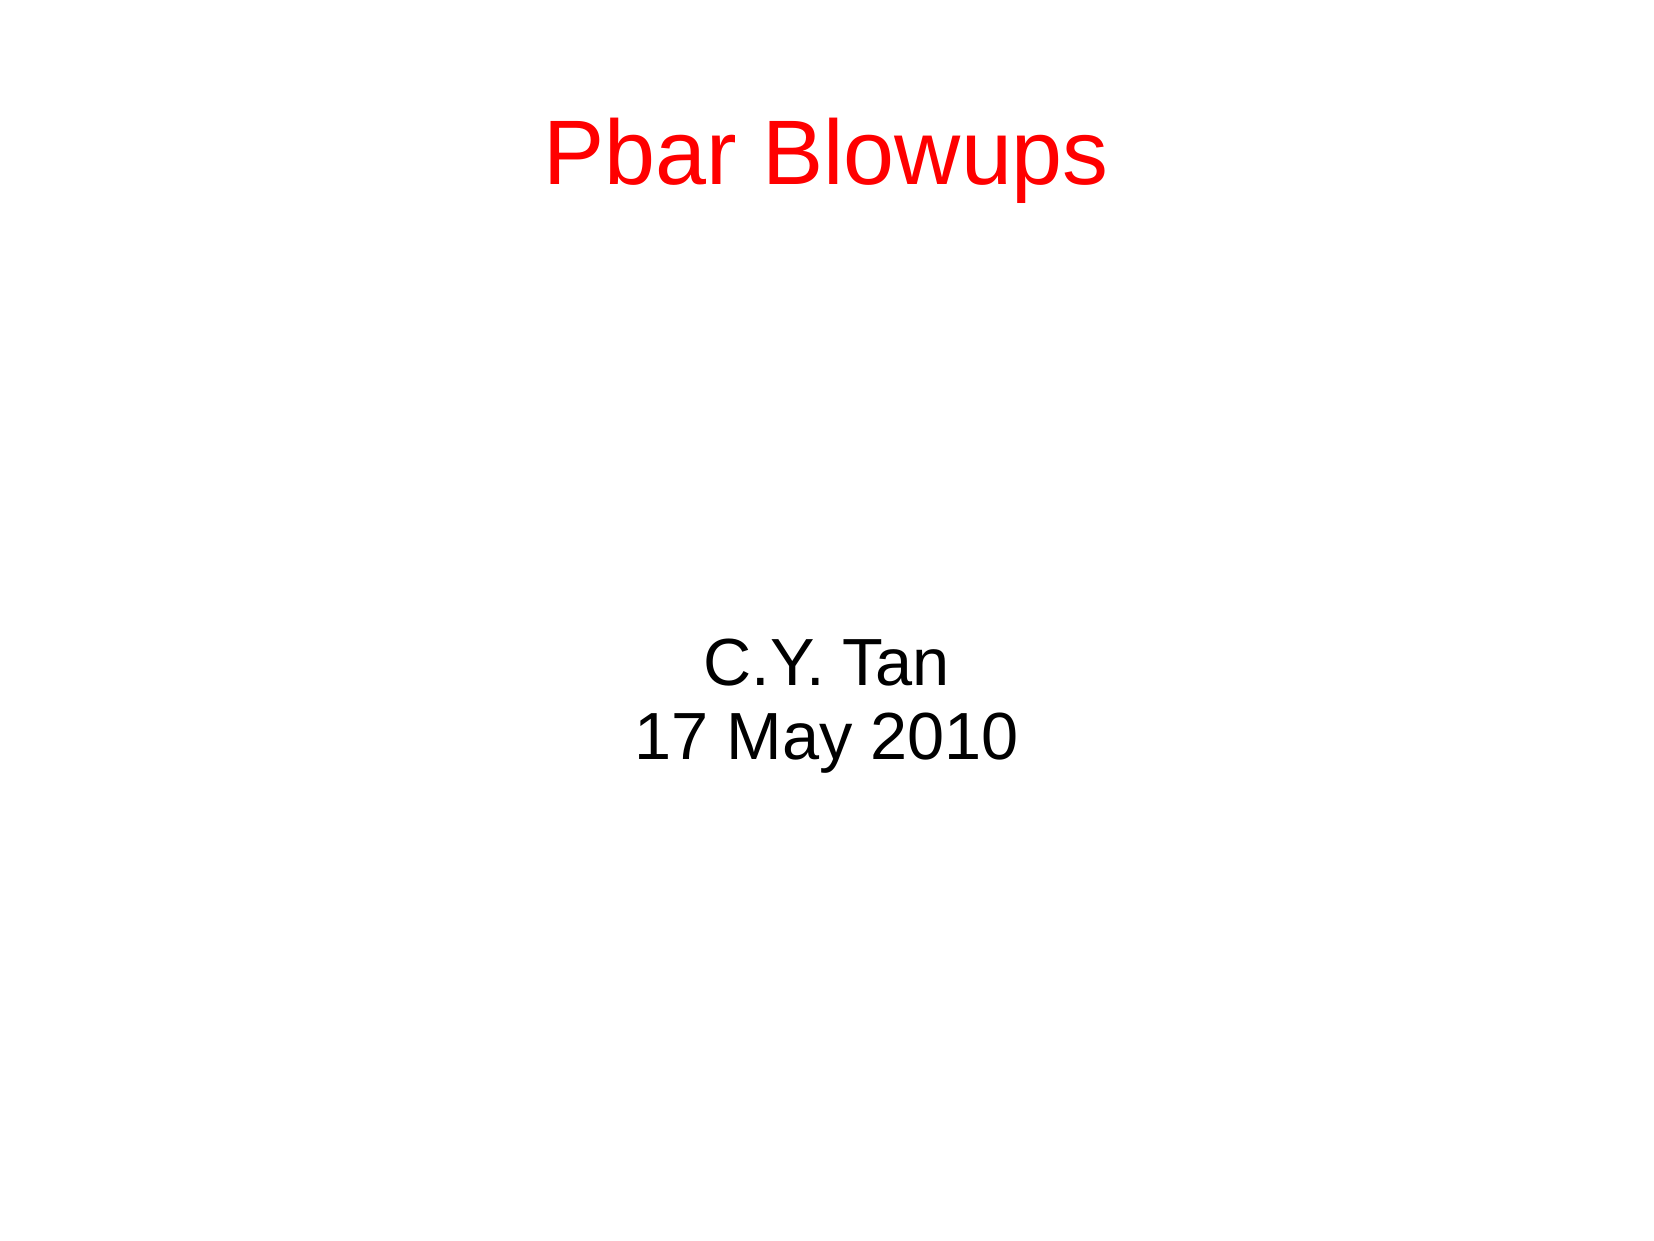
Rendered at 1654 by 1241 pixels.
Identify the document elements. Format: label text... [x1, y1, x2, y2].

subtitle C.Y. Tan 17 May 2010 [82, 297, 1571, 1102]
title Pbar Blowups [82, 56, 1571, 250]
